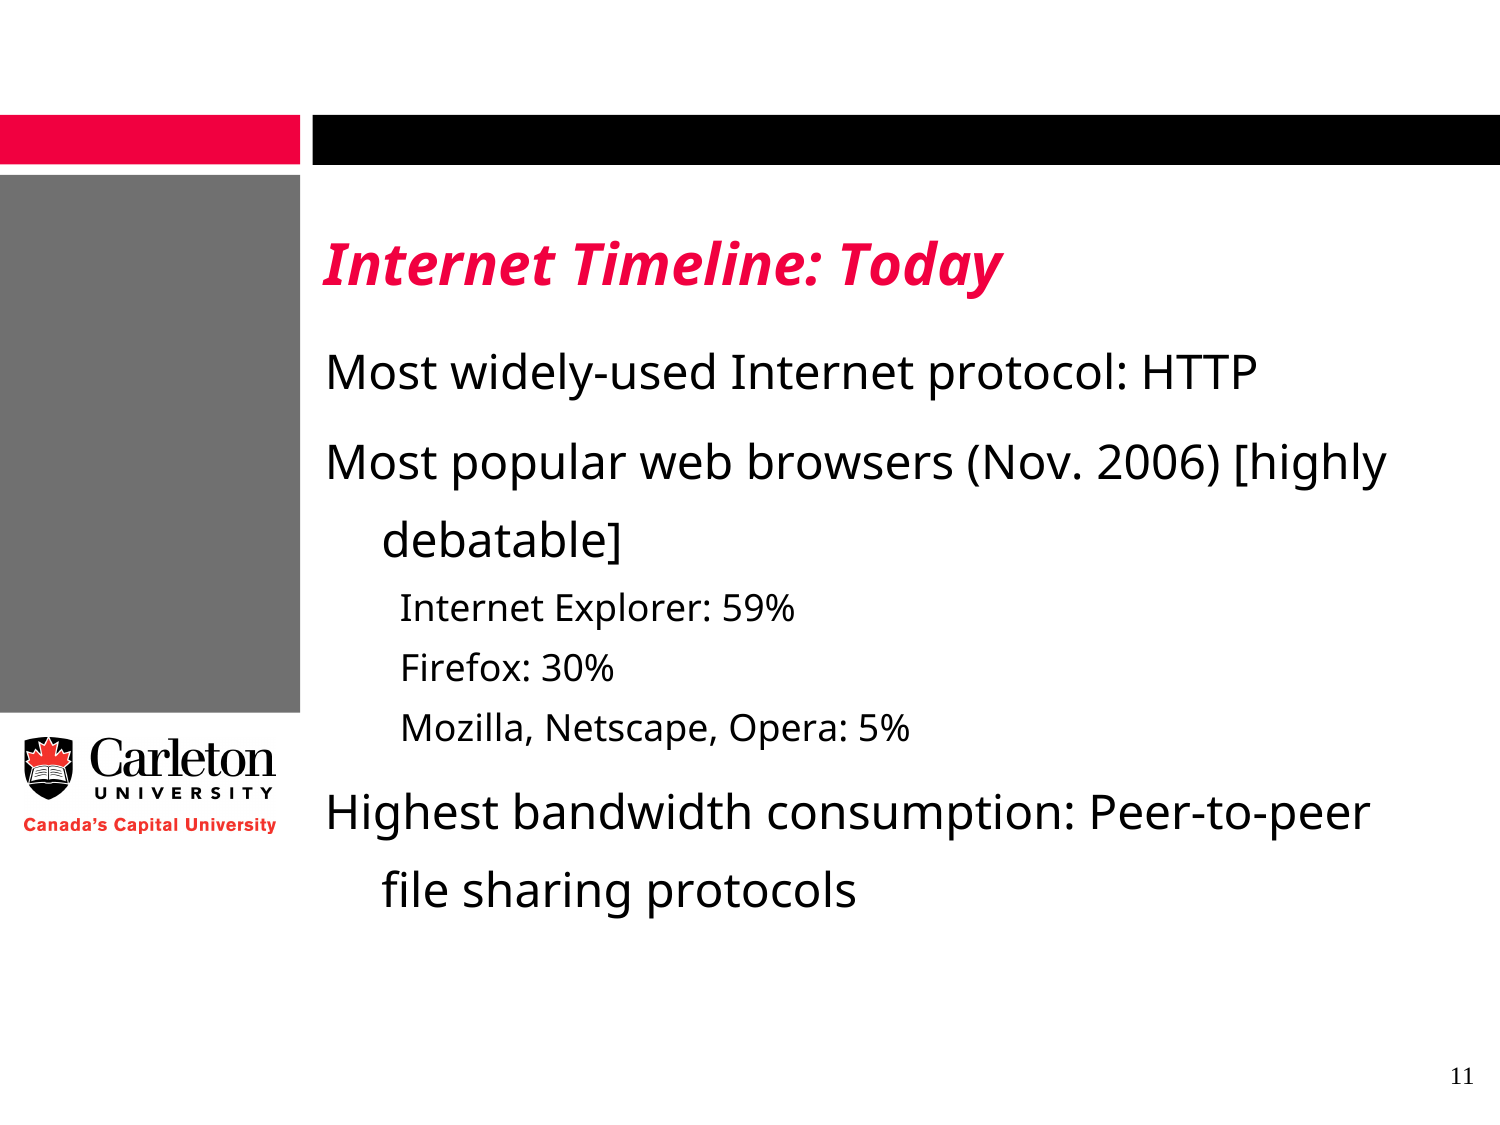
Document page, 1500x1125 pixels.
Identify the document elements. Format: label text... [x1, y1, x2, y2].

title Internet Timeline: Today [324, 194, 1450, 324]
picture [24, 737, 276, 834]
list Most widely-used Internet protocol: HTTP Most popular web browsers (Nov. 2006) [highly debatable] Internet Explorer: 59% Firefox: 30% Mozilla, Netscape, Opera: 5% Highest bandwidth consumption: Peer-to-peer file sharing protocols [324, 324, 1450, 1036]
